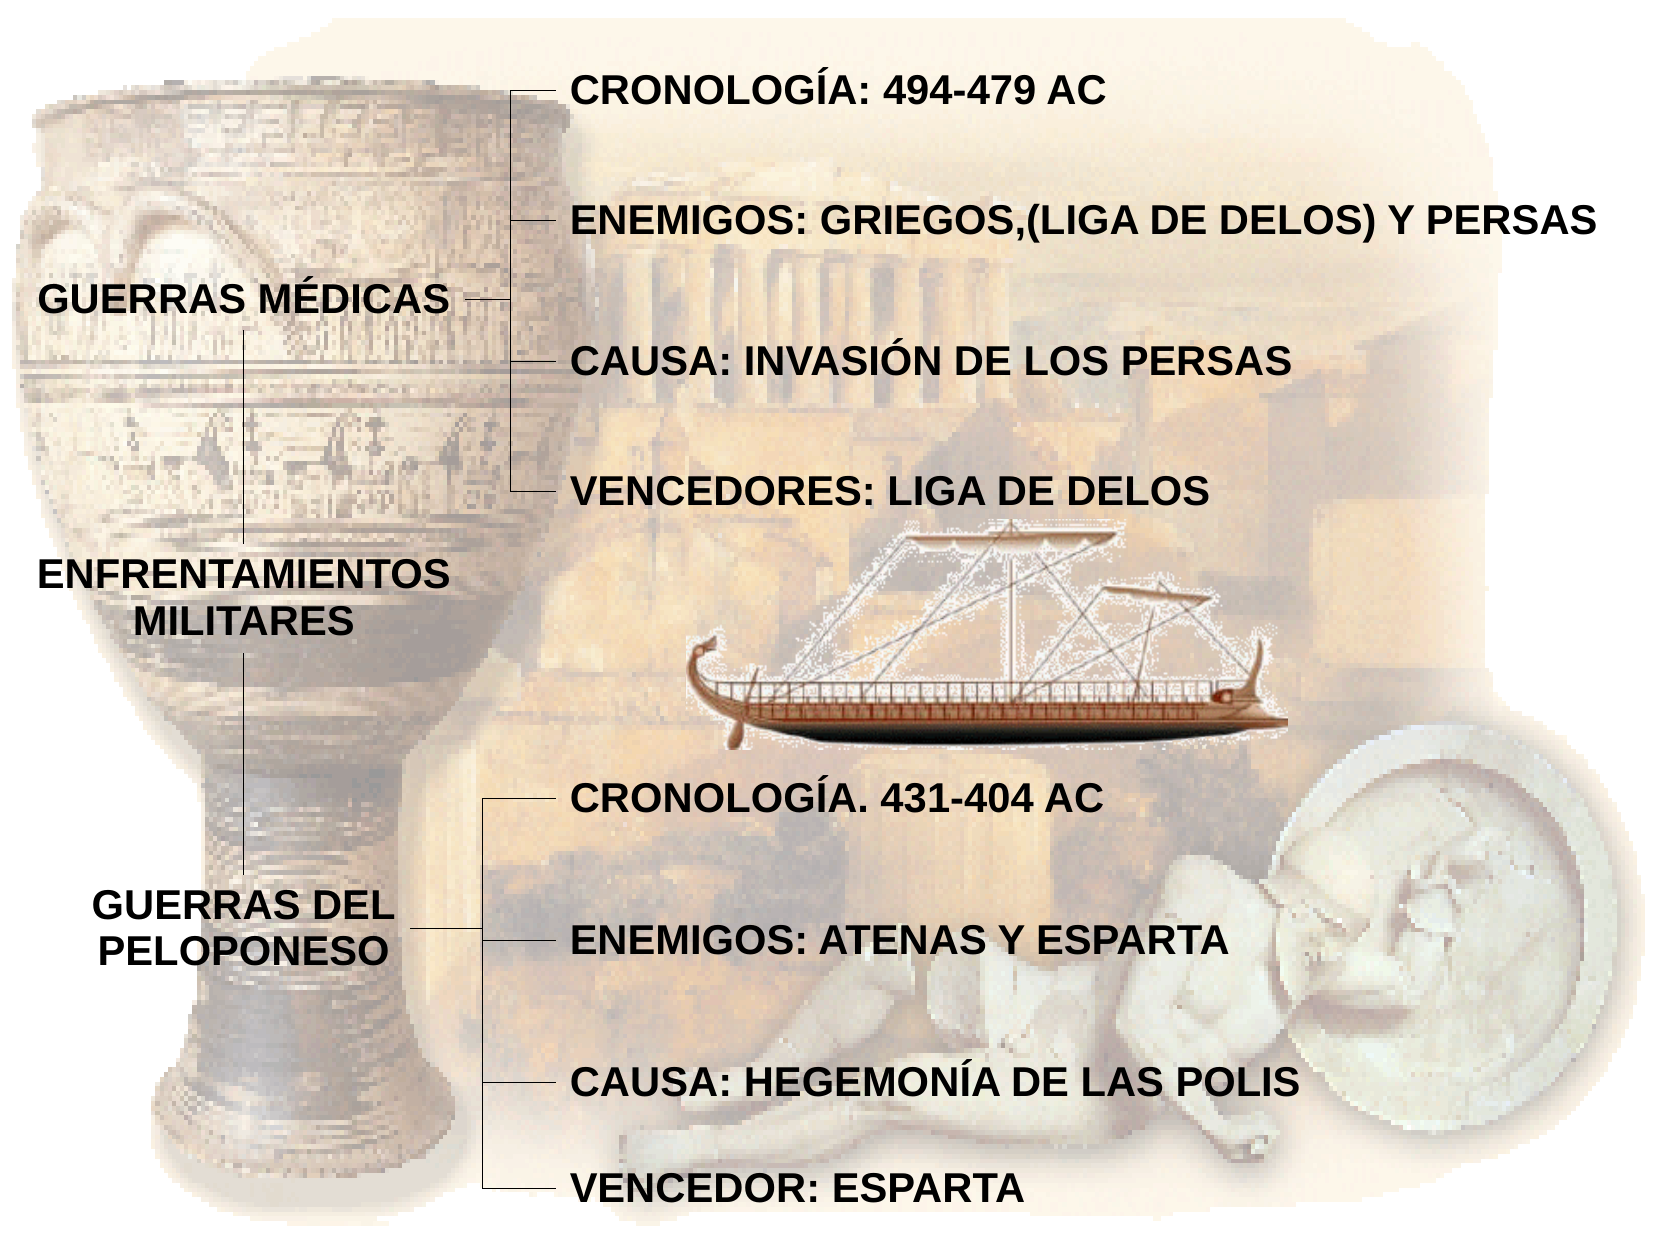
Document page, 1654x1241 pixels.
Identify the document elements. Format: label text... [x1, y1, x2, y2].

text_box GUERRAS MÉDICAS [22, 268, 466, 331]
text_box VENCEDORES: LIGA DE DELOS [555, 460, 1226, 523]
picture [0, 0, 1654, 1241]
text_box ENEMIGOS: GRIEGOS,(LIGA DE DELOS) Y PERSAS [555, 188, 1614, 252]
text_box CAUSA: INVASIÓN DE LOS PERSAS [555, 330, 1308, 394]
text_box CAUSA: HEGEMONÍA DE LAS POLIS [555, 1051, 1317, 1114]
text_box ENFRENTAMIENTOS MILITARES [22, 543, 466, 654]
text_box CRONOLOGÍA: 494-479 AC [555, 59, 1123, 122]
text_box CRONOLOGÍA. 431-404 AC [555, 767, 1120, 831]
text_box VENCEDOR: ESPARTA [555, 1157, 1041, 1220]
text_box ENEMIGOS: ATENAS Y ESPARTA [555, 909, 1246, 972]
text_box GUERRAS DEL PELOPONESO [76, 874, 411, 984]
